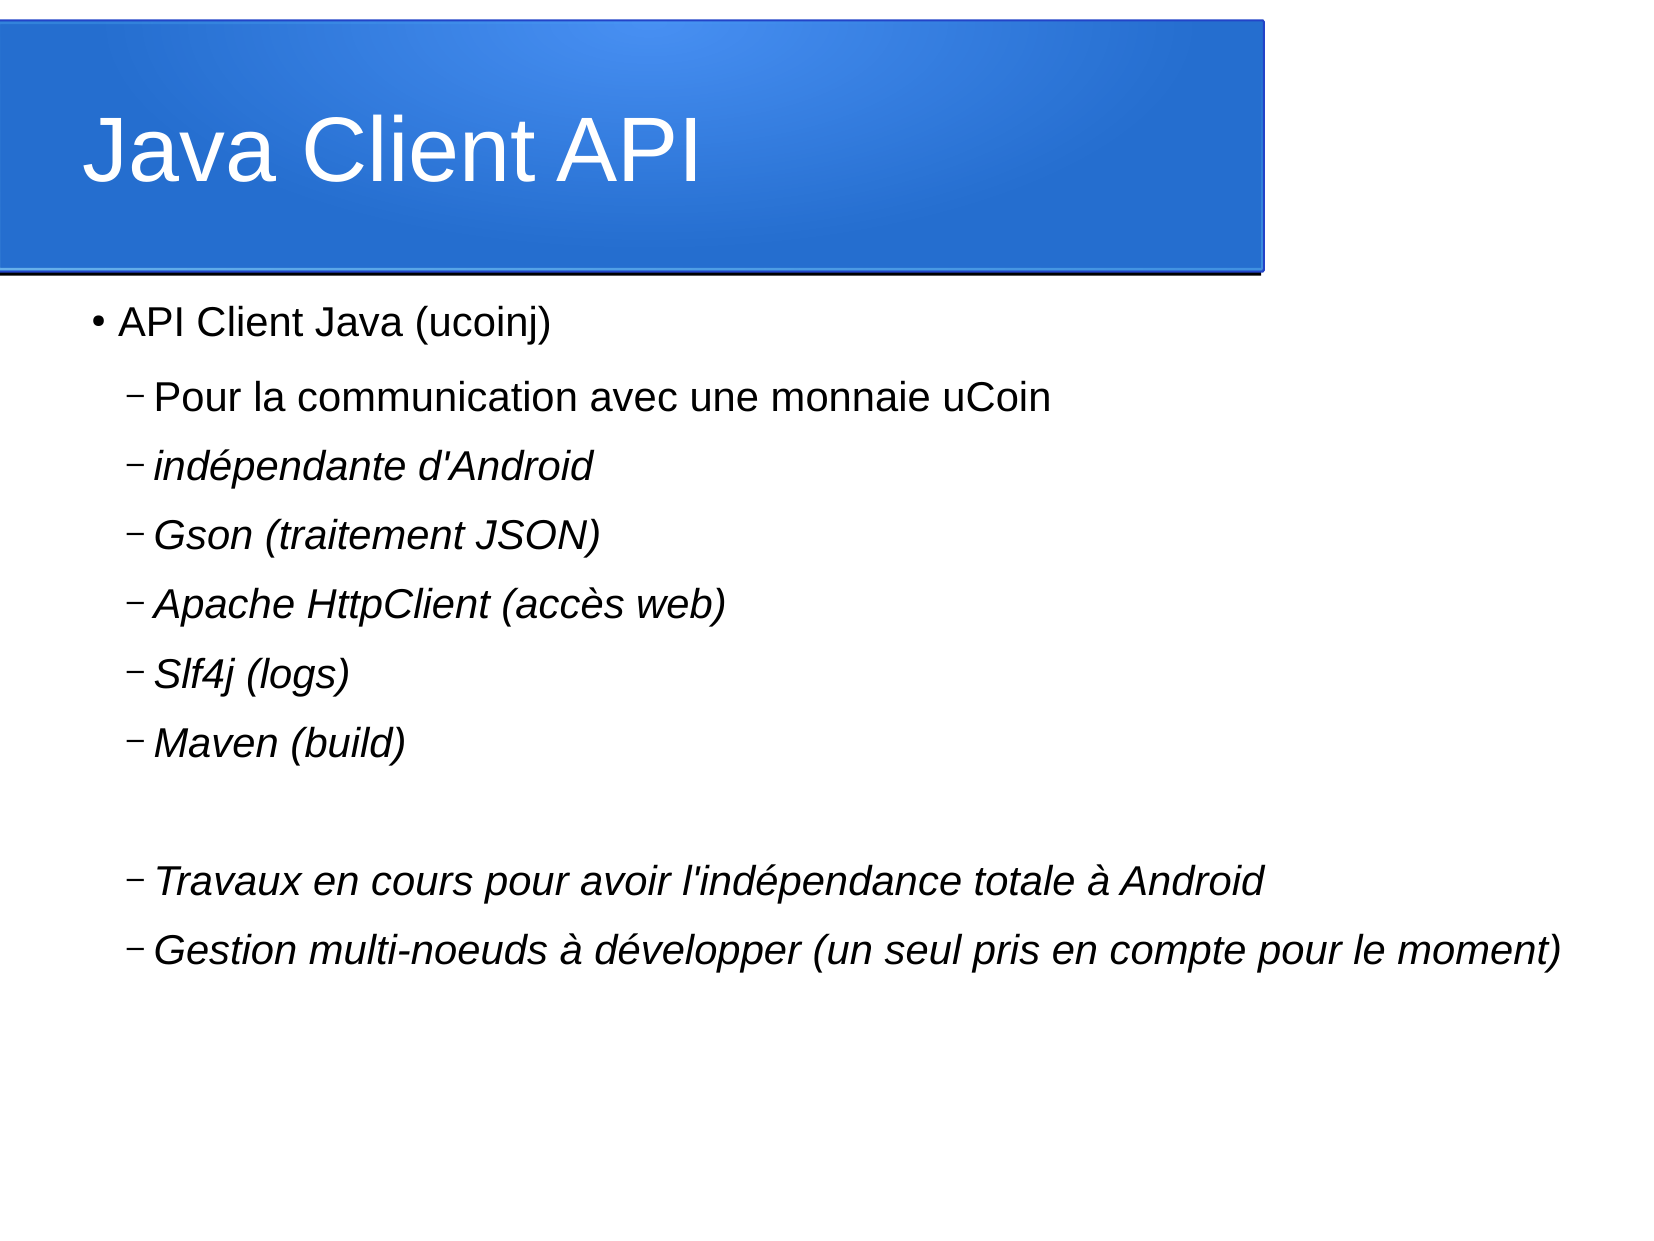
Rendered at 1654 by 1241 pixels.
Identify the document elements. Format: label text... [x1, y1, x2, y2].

title Java Client API [82, 47, 1235, 252]
list API Client Java (ucoinj) Pour la communication avec une monnaie uCoin indépendante d'Android Gson (traitement JSON) Apache HttpClient (accès web) Slf4j (logs) Maven (build) Travaux en cours pour avoir l'indépendance totale à Android Gestion multi-noeuds à développer (un seul pris en compte pour le moment) [82, 299, 1571, 1019]
